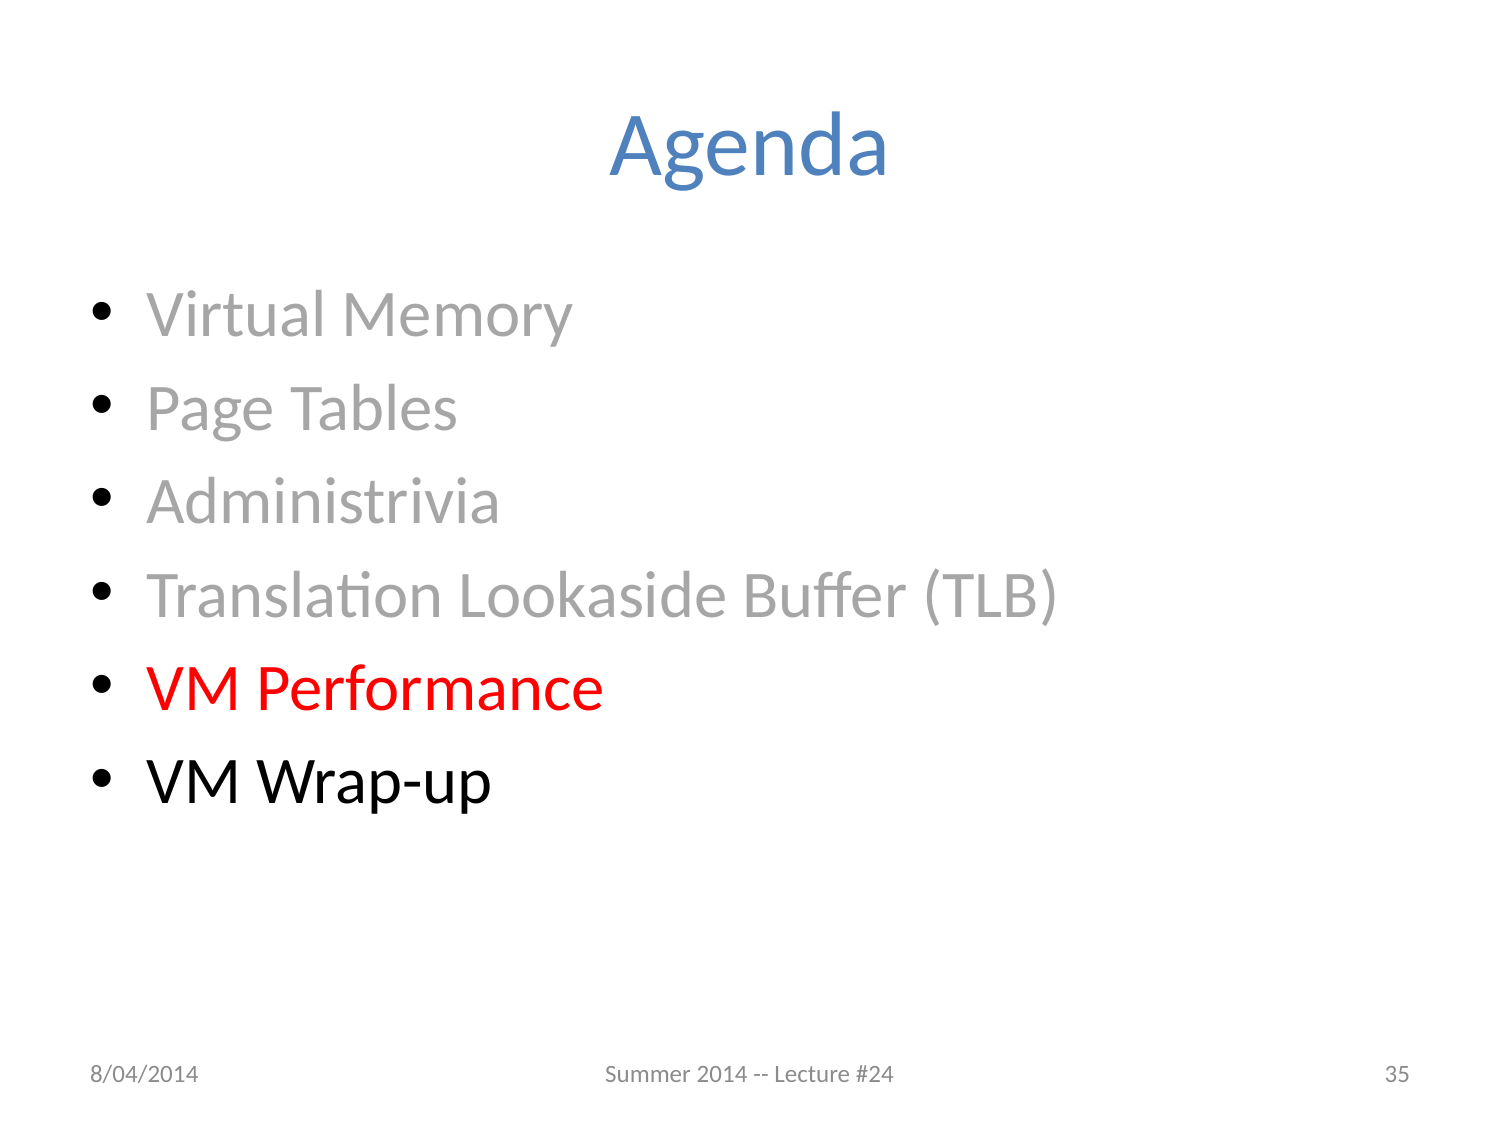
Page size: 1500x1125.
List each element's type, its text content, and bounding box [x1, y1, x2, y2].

title Agenda [75, 45, 1425, 233]
footer Summer 2014 -- Lecture #24 [512, 1042, 988, 1103]
list Virtual Memory Page Tables Administrivia Translation Lookaside Buffer (TLB) VM Performance VM Wrap-up [75, 262, 1425, 1073]
slide_number 8/04/2014 [75, 1042, 425, 1103]
slide_number <number> [1074, 1042, 1425, 1103]
